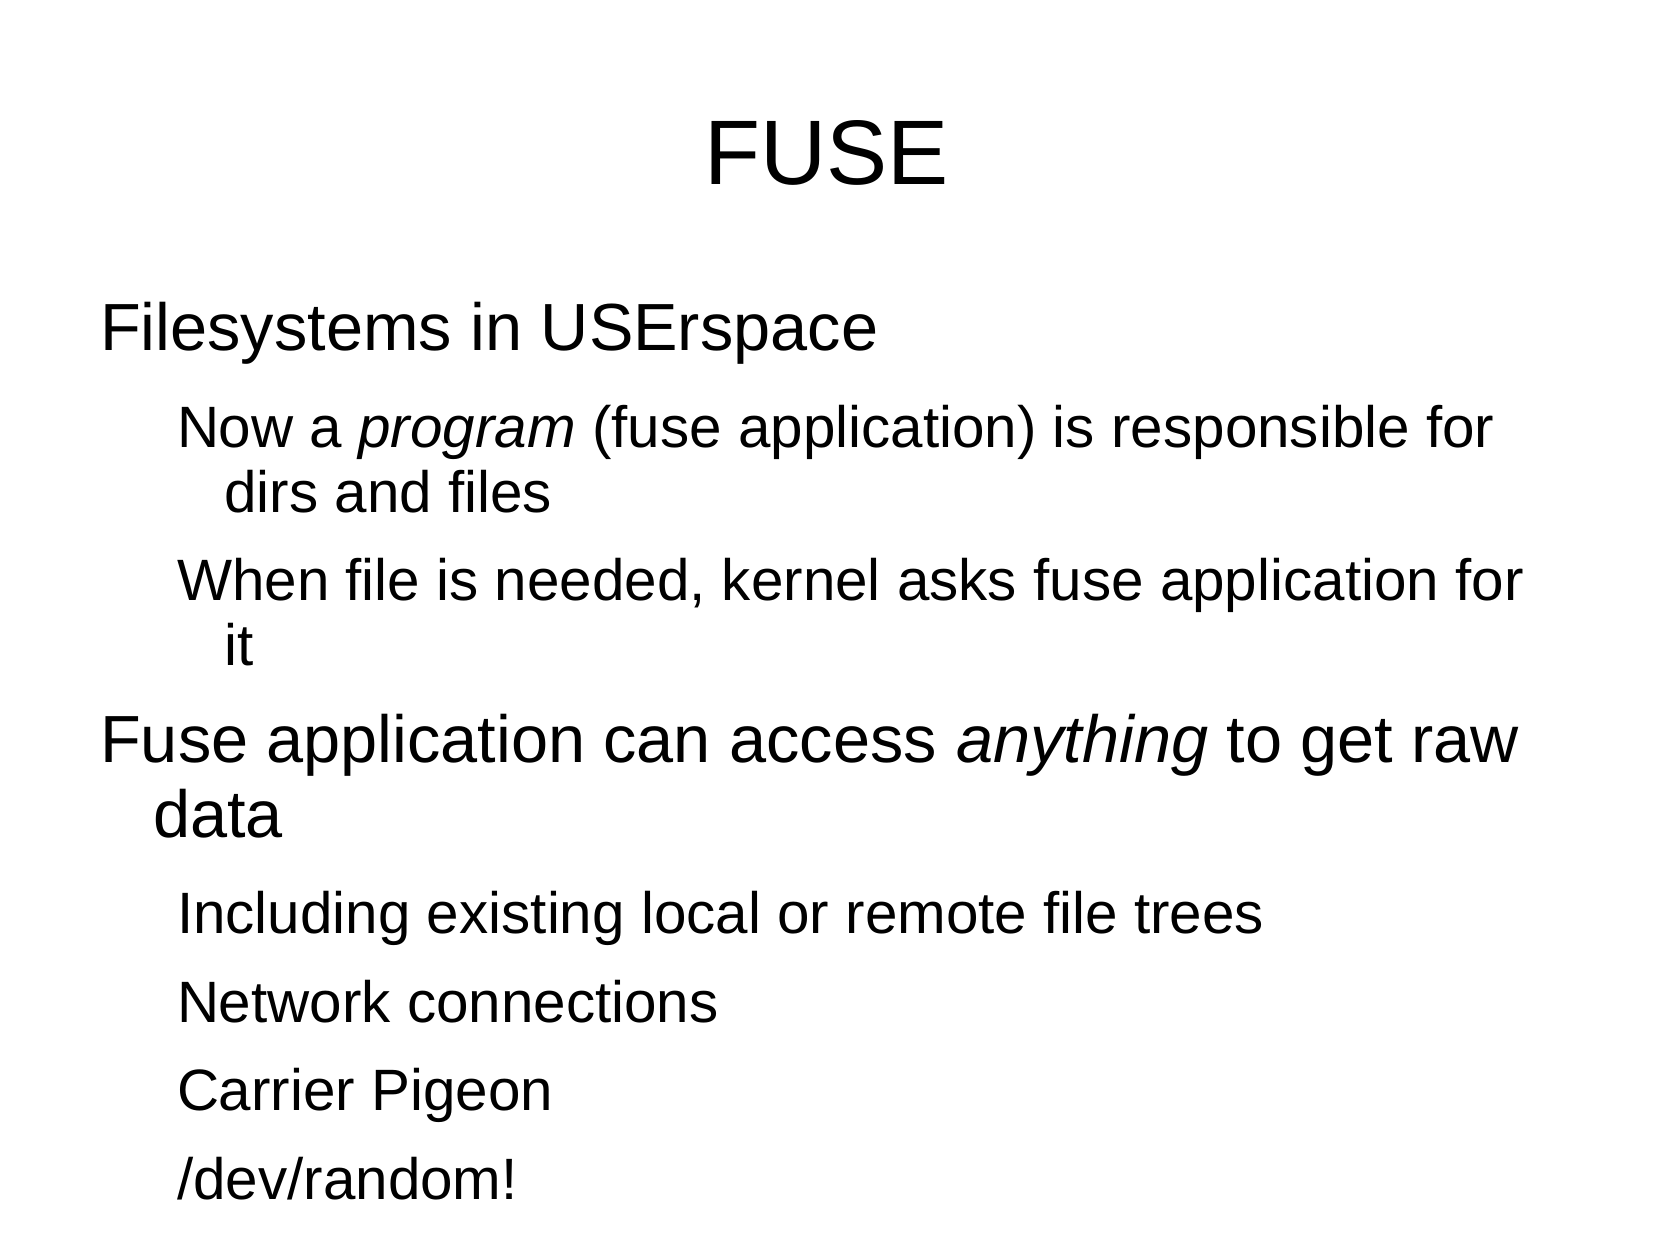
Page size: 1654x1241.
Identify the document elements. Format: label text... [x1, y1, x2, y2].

title FUSE [82, 56, 1571, 250]
list Filesystems in USErspace Now a program (fuse application) is responsible for dirs and files When file is needed, kernel asks fuse application for it Fuse application can access anything to get raw data Including existing local or remote file trees Network connections Carrier Pigeon /dev/random! [82, 290, 1571, 1212]
